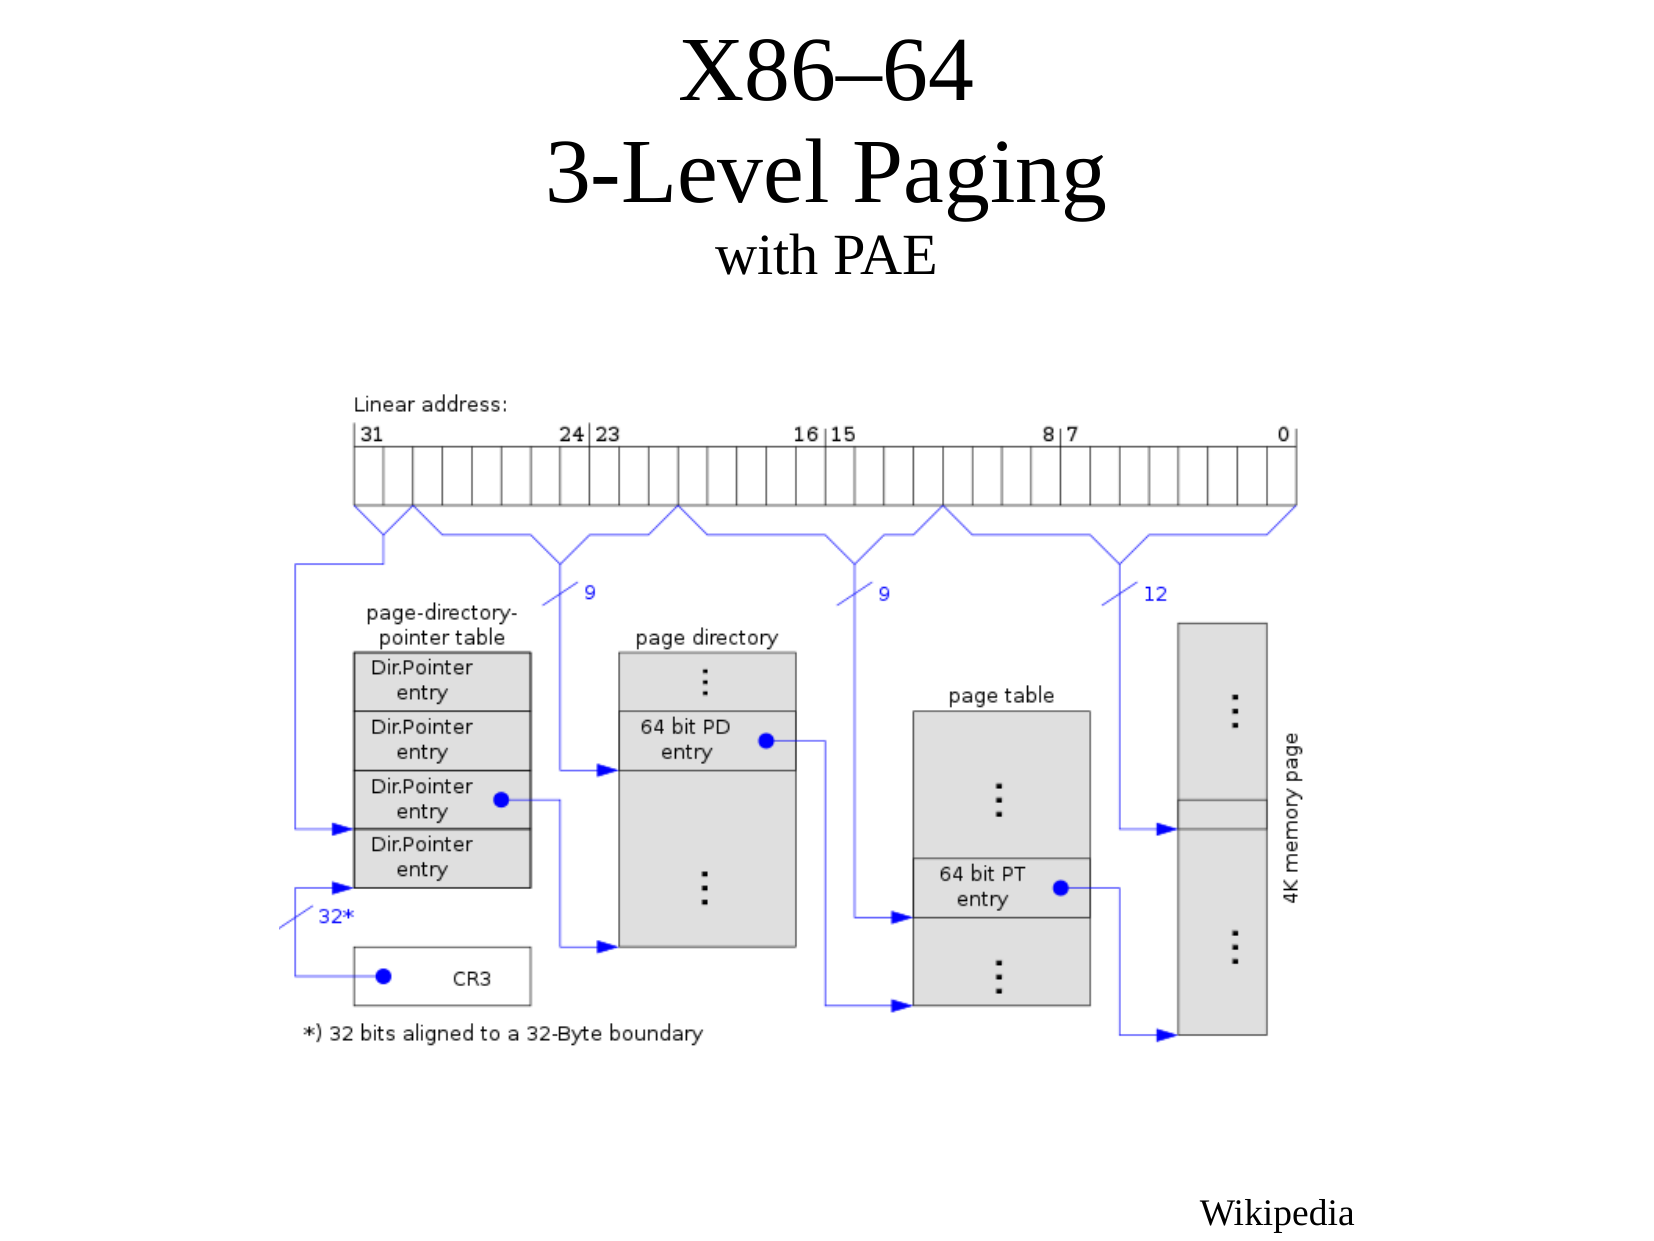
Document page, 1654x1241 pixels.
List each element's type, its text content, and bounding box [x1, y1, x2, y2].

text_box Wikipedia [1185, 1185, 1377, 1241]
title X86–64 3-Level Paging with PAE [82, 17, 1571, 289]
picture [279, 393, 1362, 1058]
